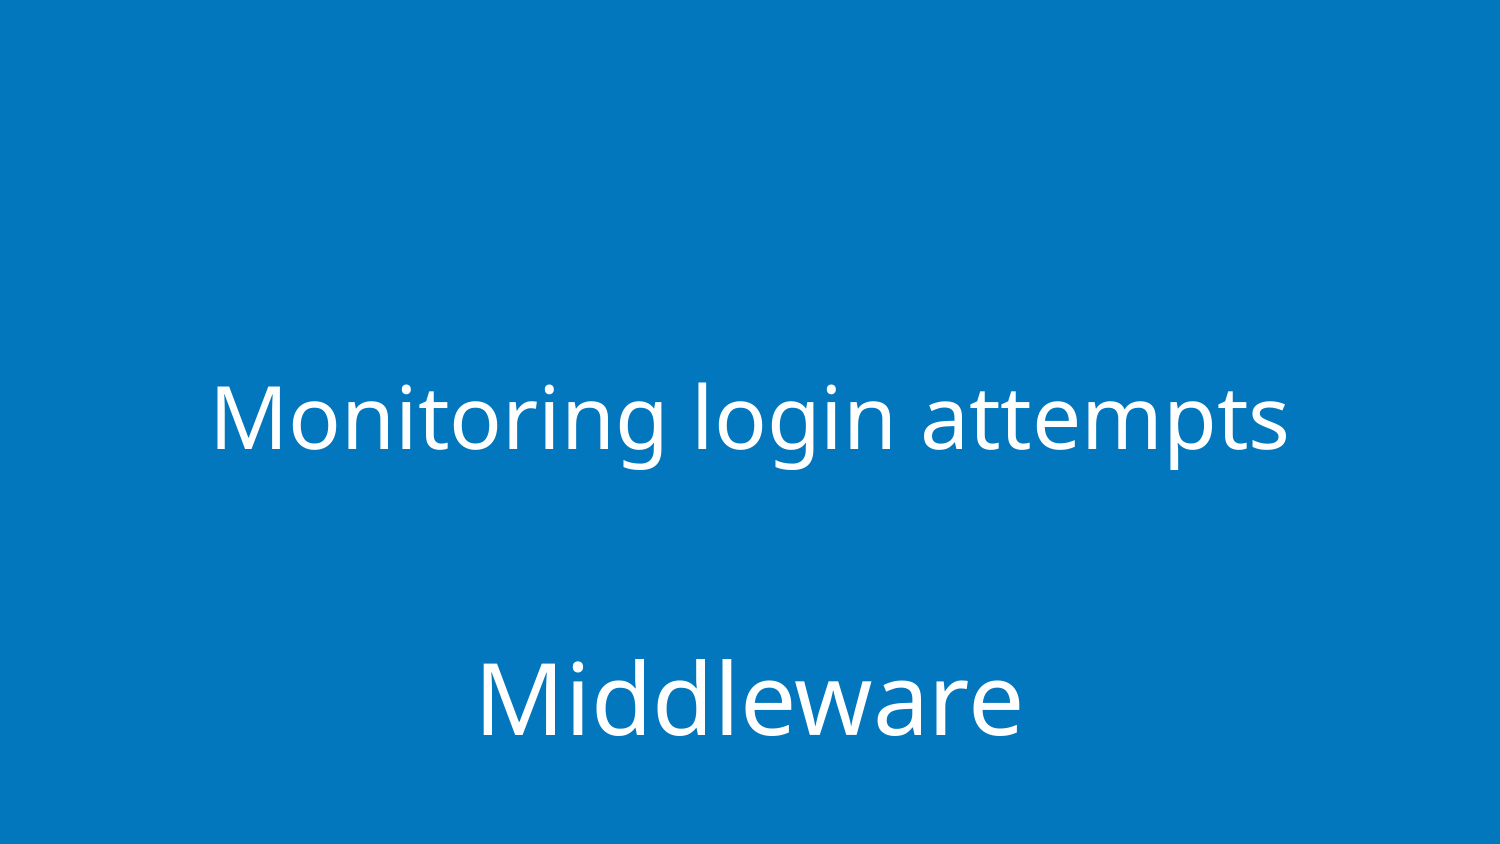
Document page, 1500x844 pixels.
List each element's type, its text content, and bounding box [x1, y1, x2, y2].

text_box Middleware [75, 568, 1425, 771]
title Monitoring login attempts [75, 58, 1425, 568]
